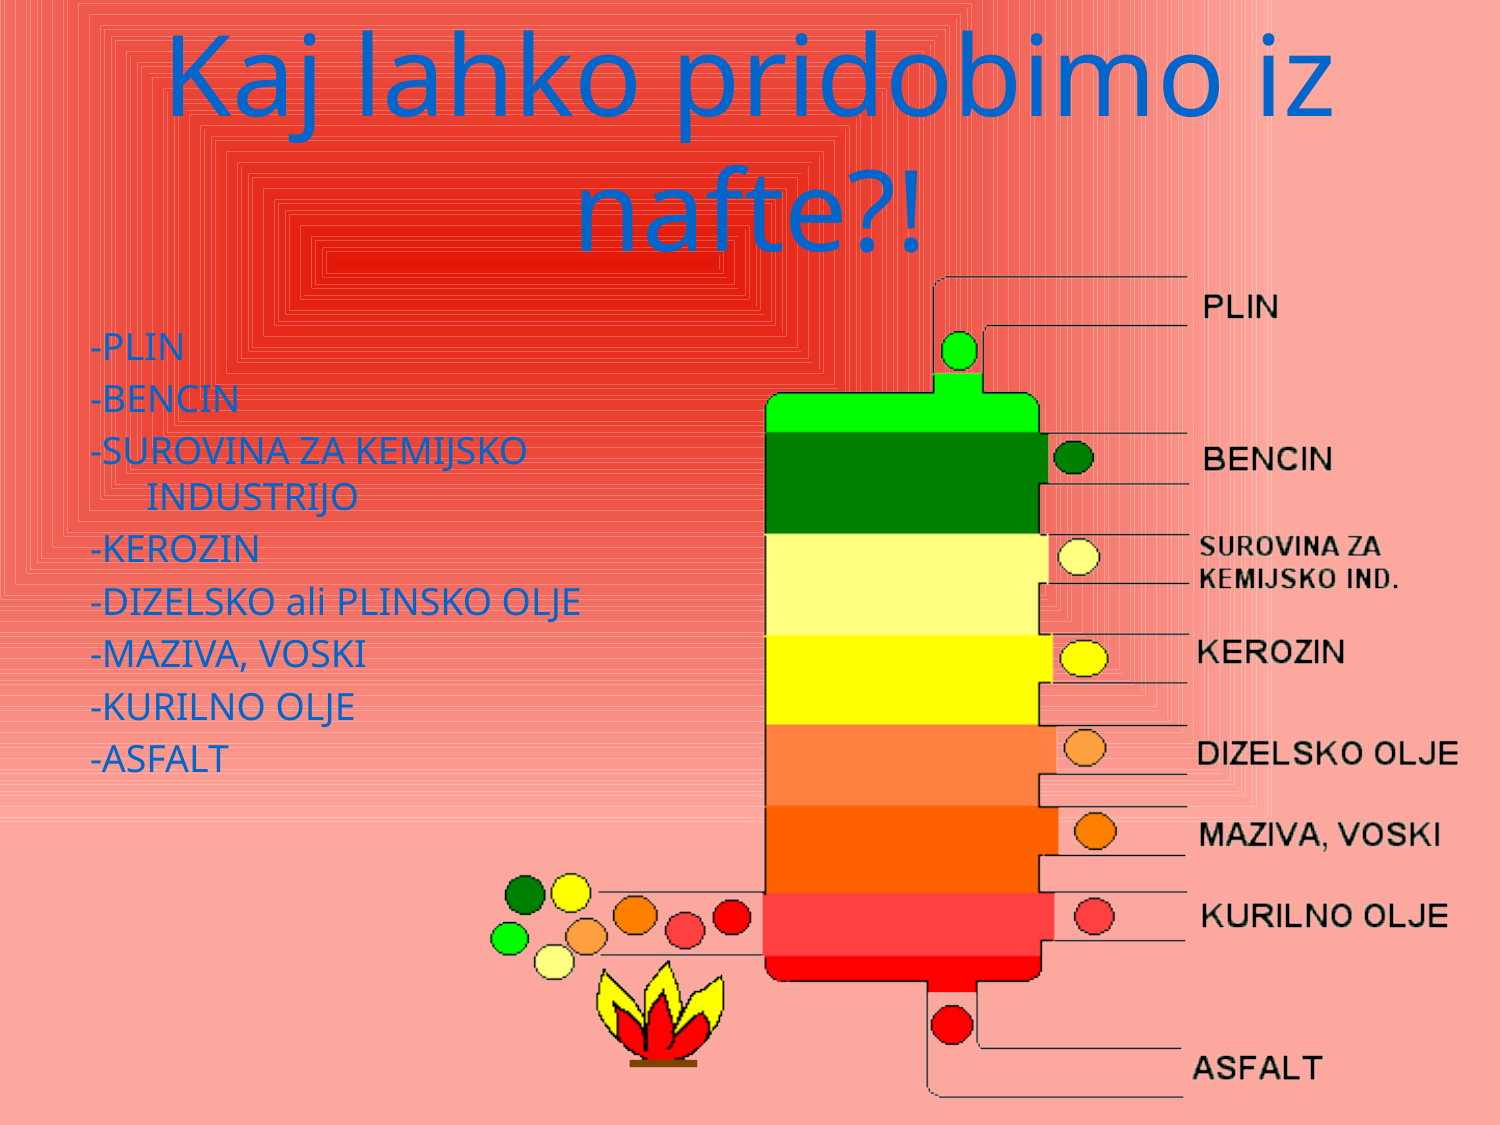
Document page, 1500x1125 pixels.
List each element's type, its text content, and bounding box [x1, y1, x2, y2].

picture [478, 254, 1500, 1125]
list -PLIN -BENCIN -SUROVINA ZA KEMIJSKO INDUSTRIJO -KEROZIN -DIZELSKO ali PLINSKO OLJE -MAZIVA, VOSKI -KURILNO OLJE -ASFALT [75, 262, 478, 1005]
title Kaj lahko pridobimo iz nafte?! [75, 45, 1425, 233]
